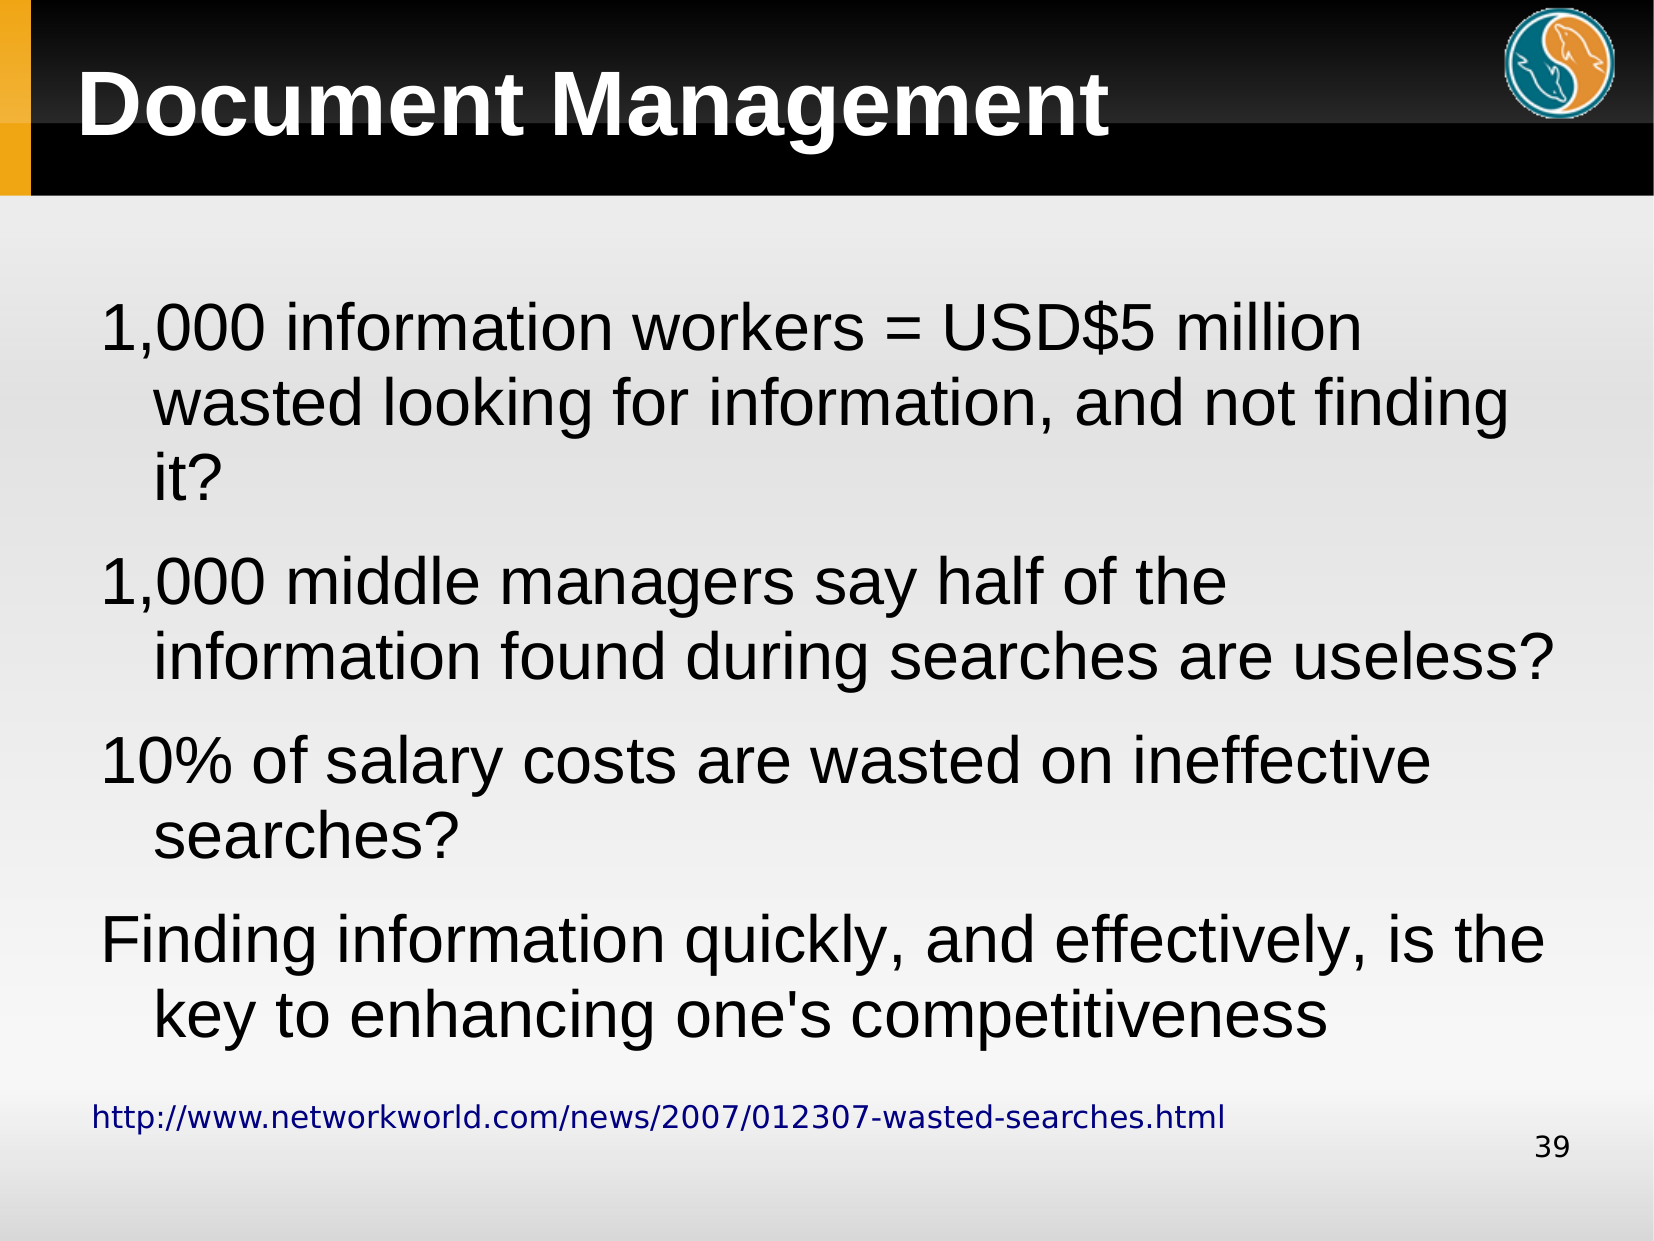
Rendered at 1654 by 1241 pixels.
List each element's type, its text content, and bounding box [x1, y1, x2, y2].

list 1,000 information workers = USD$5 million wasted looking for information, and not finding it? 1,000 middle managers say half of the information found during searches are useless? 10% of salary costs are wasted on ineffective searches? Finding information quickly, and effectively, is the key to enhancing one's competitiveness [82, 290, 1571, 1094]
picture [0, 0, 1654, 1241]
text_box http://www.networkworld.com/news/2007/012307-wasted-searches.html [76, 1092, 1495, 1144]
title Document Management [76, 7, 1565, 200]
